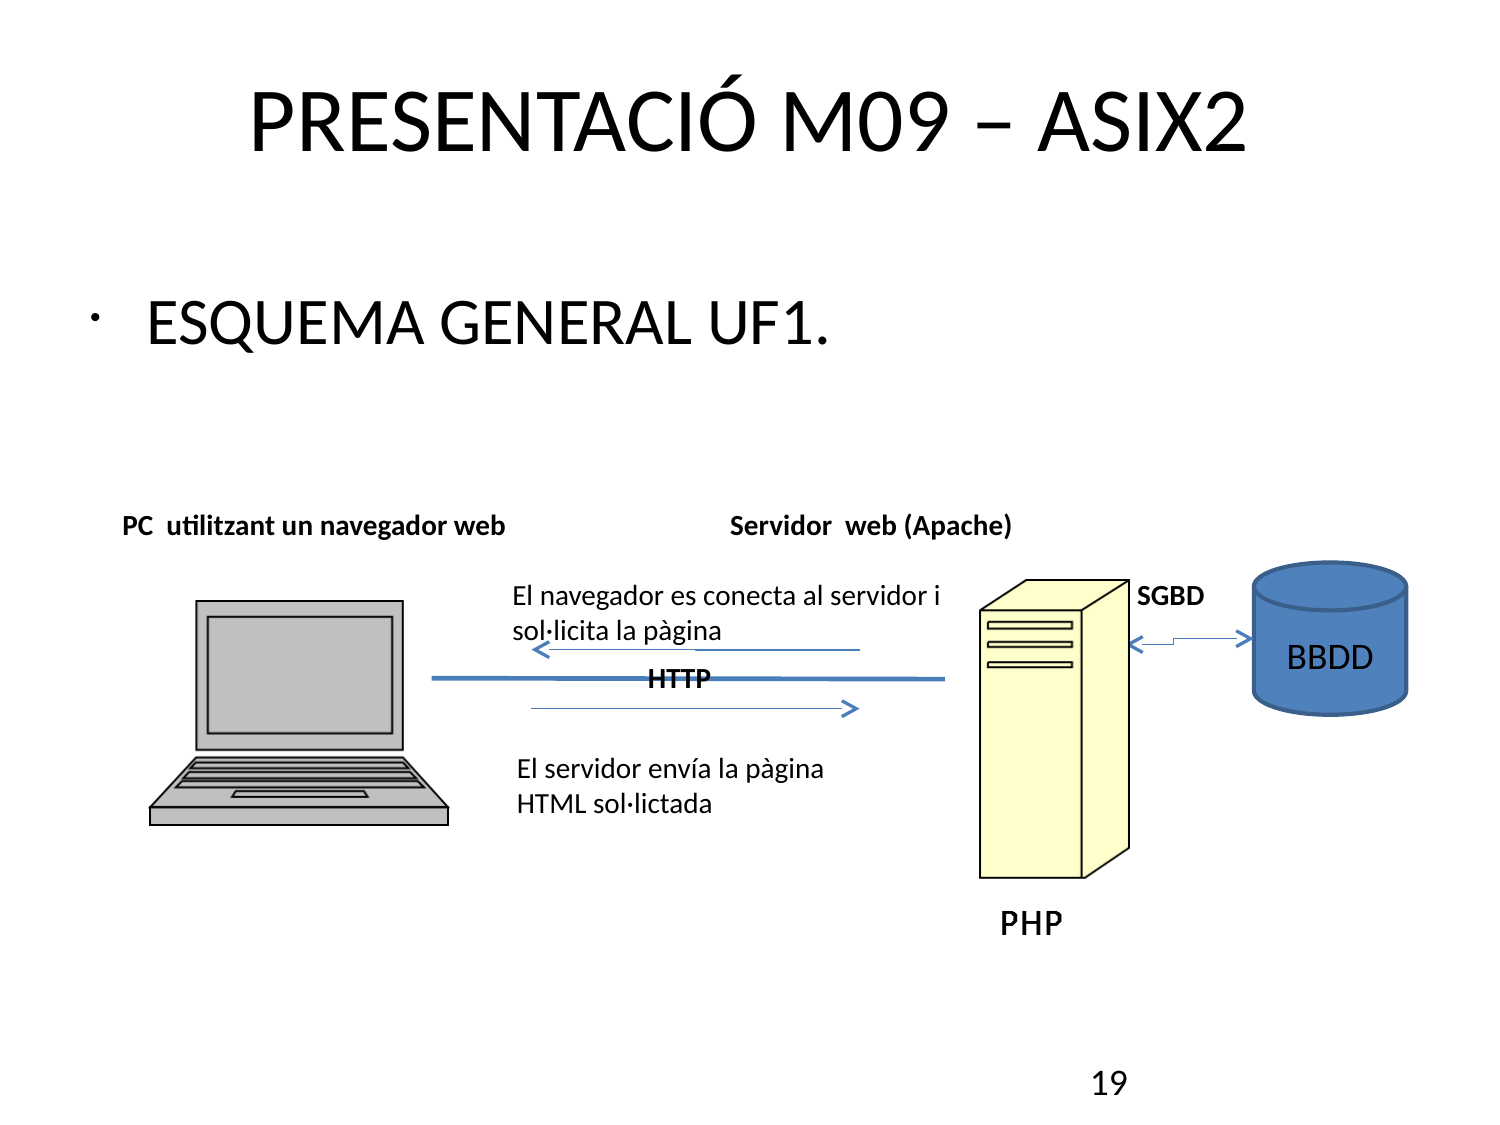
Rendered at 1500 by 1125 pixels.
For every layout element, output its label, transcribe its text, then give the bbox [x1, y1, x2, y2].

picture [147, 599, 451, 827]
text_box HTTP [632, 644, 768, 703]
text_box El navegador es conecta al servidor i sol·licita la pàgina [497, 561, 975, 654]
text_box El servidor envía la pàgina HTML sol·lictada [501, 734, 892, 827]
text_box BBDD [1253, 562, 1407, 715]
title PRESENTACIÓ M09 – ASIX2 [75, 45, 1425, 233]
picture [974, 578, 1131, 945]
text_box SGBD [1122, 561, 1256, 619]
list ESQUEMA GENERAL UF1. PC utilitzant un navegador web Servidor web (Apache) [75, 262, 1425, 1005]
